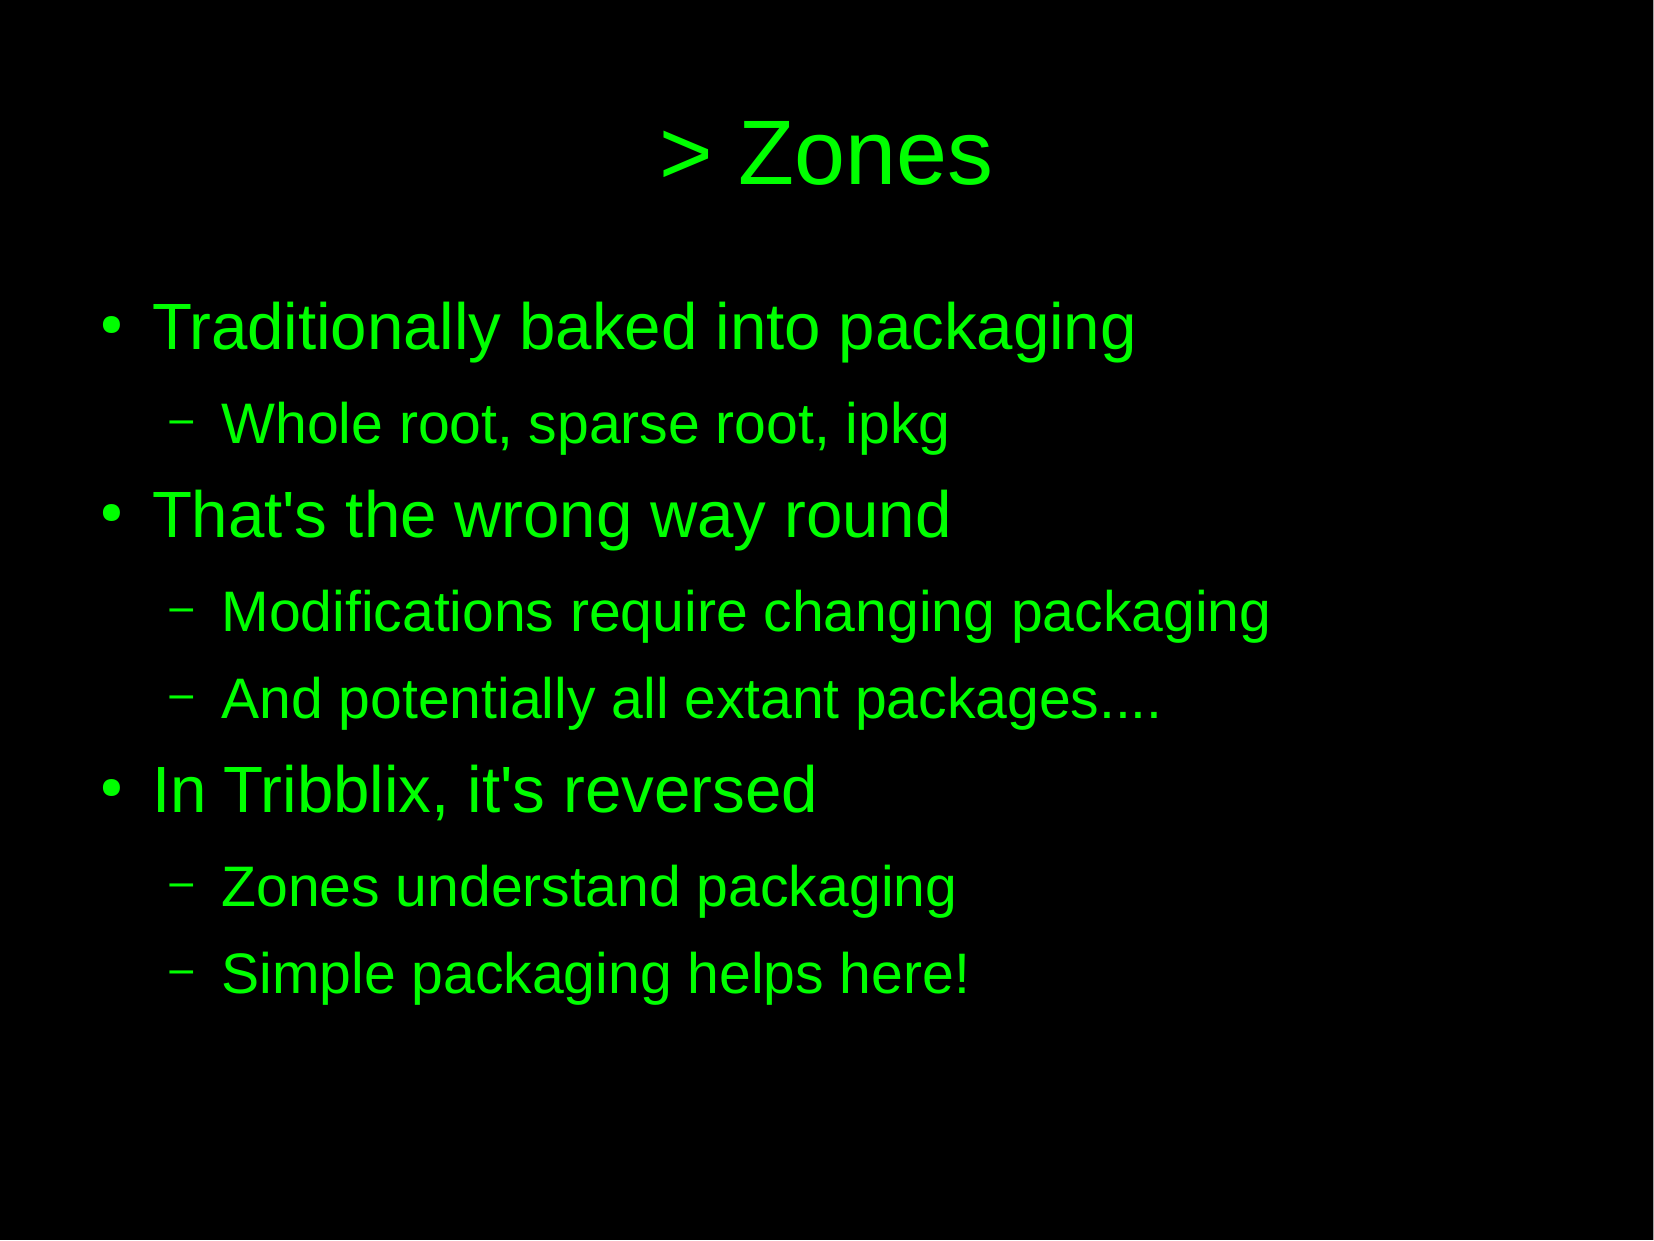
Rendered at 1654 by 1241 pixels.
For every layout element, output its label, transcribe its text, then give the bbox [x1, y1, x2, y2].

title > Zones [82, 49, 1571, 257]
list Traditionally baked into packaging Whole root, sparse root, ipkg That's the wrong way round Modifications require changing packaging And potentially all extant packages.... In Tribblix, it's reversed Zones understand packaging Simple packaging helps here! [82, 290, 1571, 1010]
